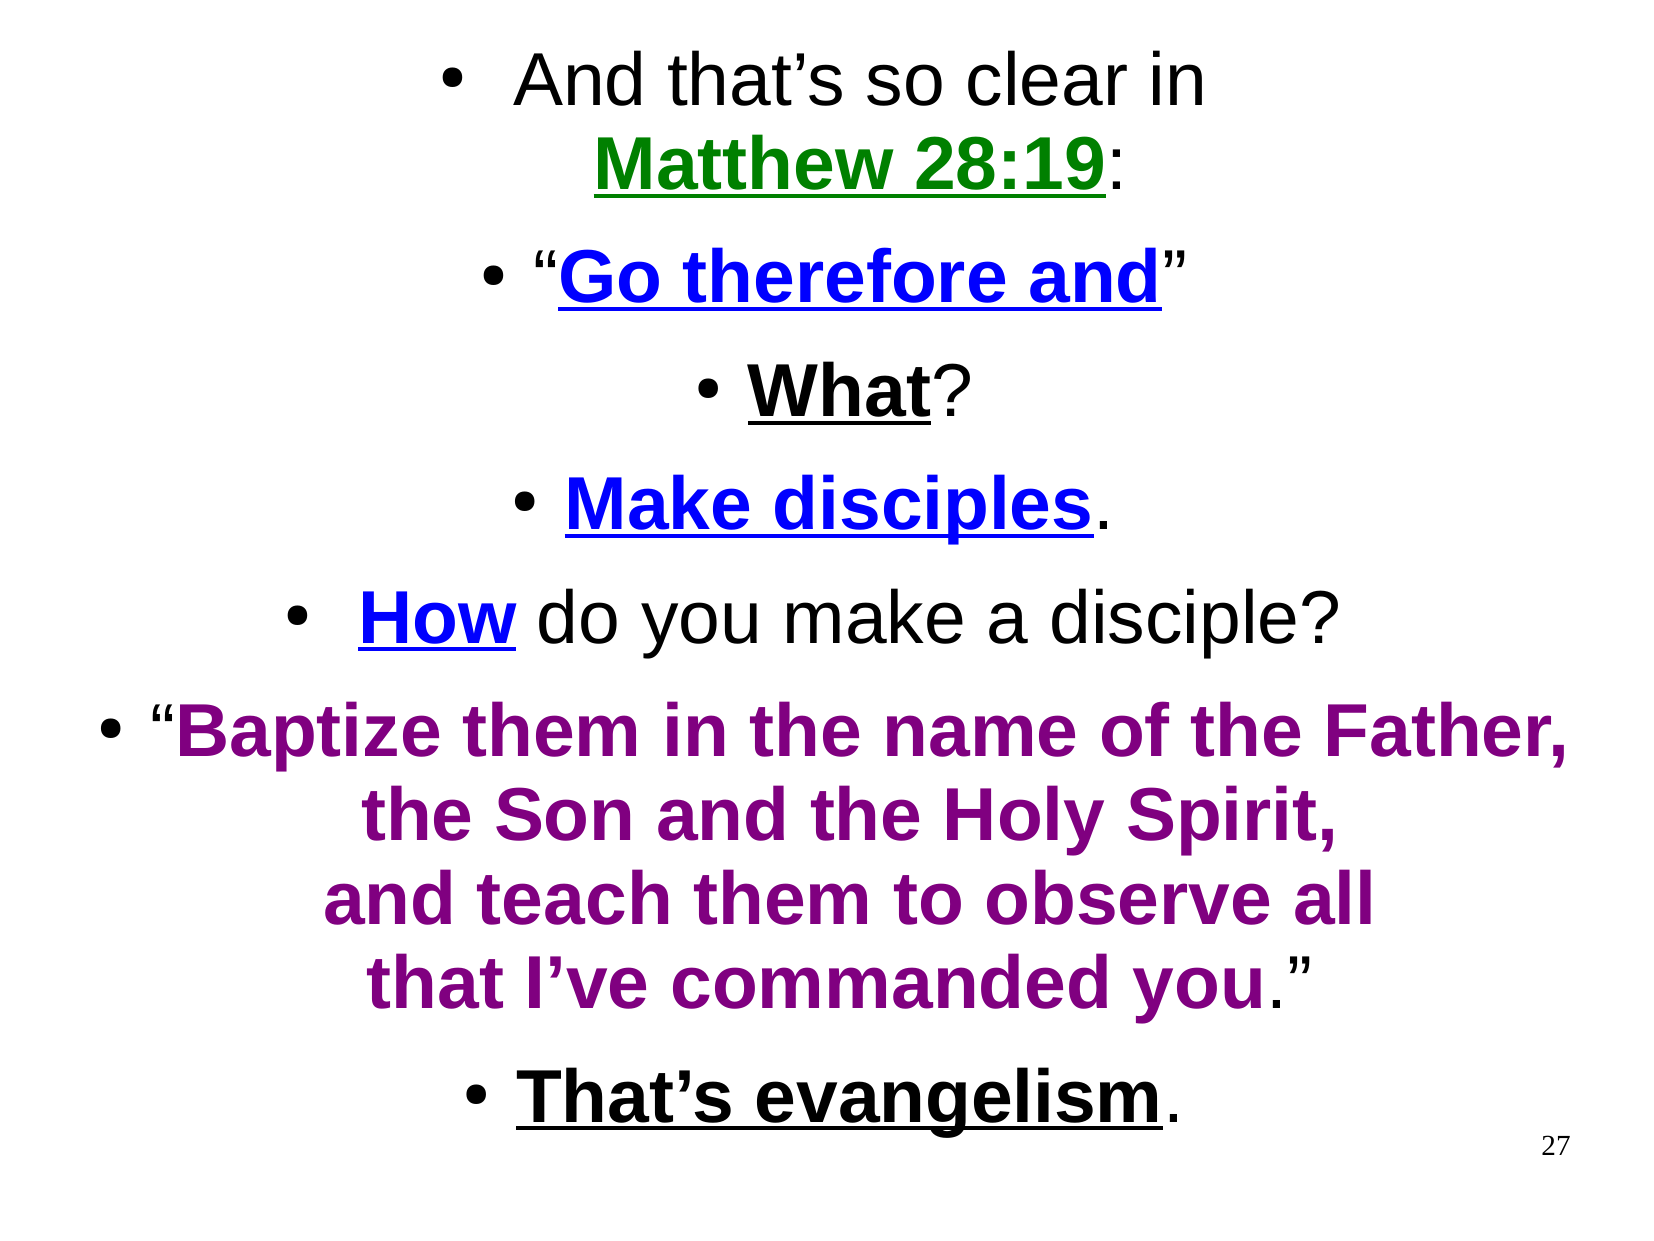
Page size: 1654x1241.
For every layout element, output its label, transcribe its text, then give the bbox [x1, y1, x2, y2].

list And that’s so clear in Matthew 28:19: “Go therefore and” What? Make disciples. How do you make a disciple? “Baptize them in the name of the Father, the Son and the Holy Spirit, and teach them to observe all that I’ve commanded you.” That’s evangelism. [37, 37, 1613, 1201]
